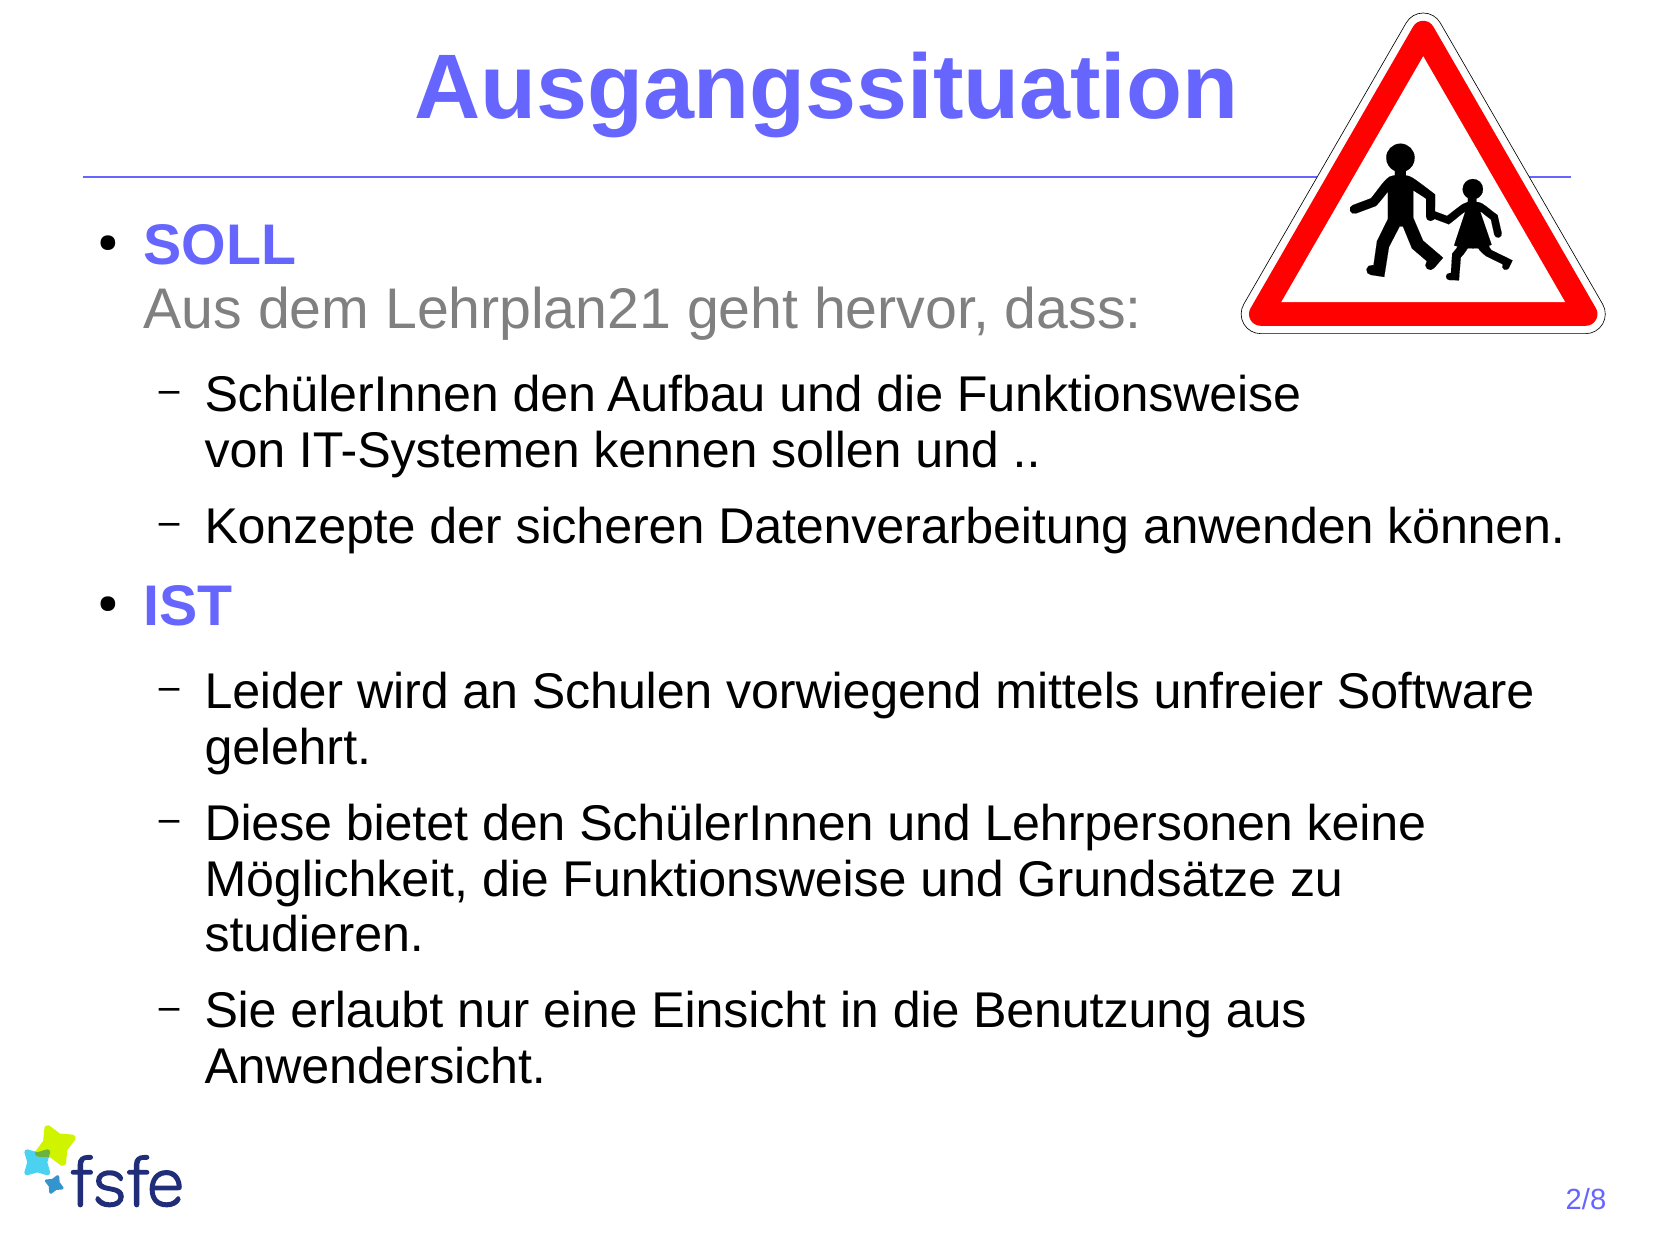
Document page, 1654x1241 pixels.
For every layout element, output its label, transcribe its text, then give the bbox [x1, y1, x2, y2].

list SOLL Aus dem Lehrplan21 geht hervor, dass: SchülerInnen den Aufbau und die Funktionsweise von IT-Systemen kennen sollen und .. Konzepte der sicheren Datenverarbeitung anwenden können. IST Leider wird an Schulen vorwiegend mittels unfreier Software gelehrt. Diese bietet den SchülerInnen und Lehrpersonen keine Möglichkeit, die Funktionsweise und Grundsätze zu studieren. Sie erlaubt nur eine Einsicht in die Benutzung aus Anwendersicht. [82, 212, 1571, 1146]
title Ausgangssituation [82, 31, 1240, 142]
picture [1240, 11, 1607, 335]
